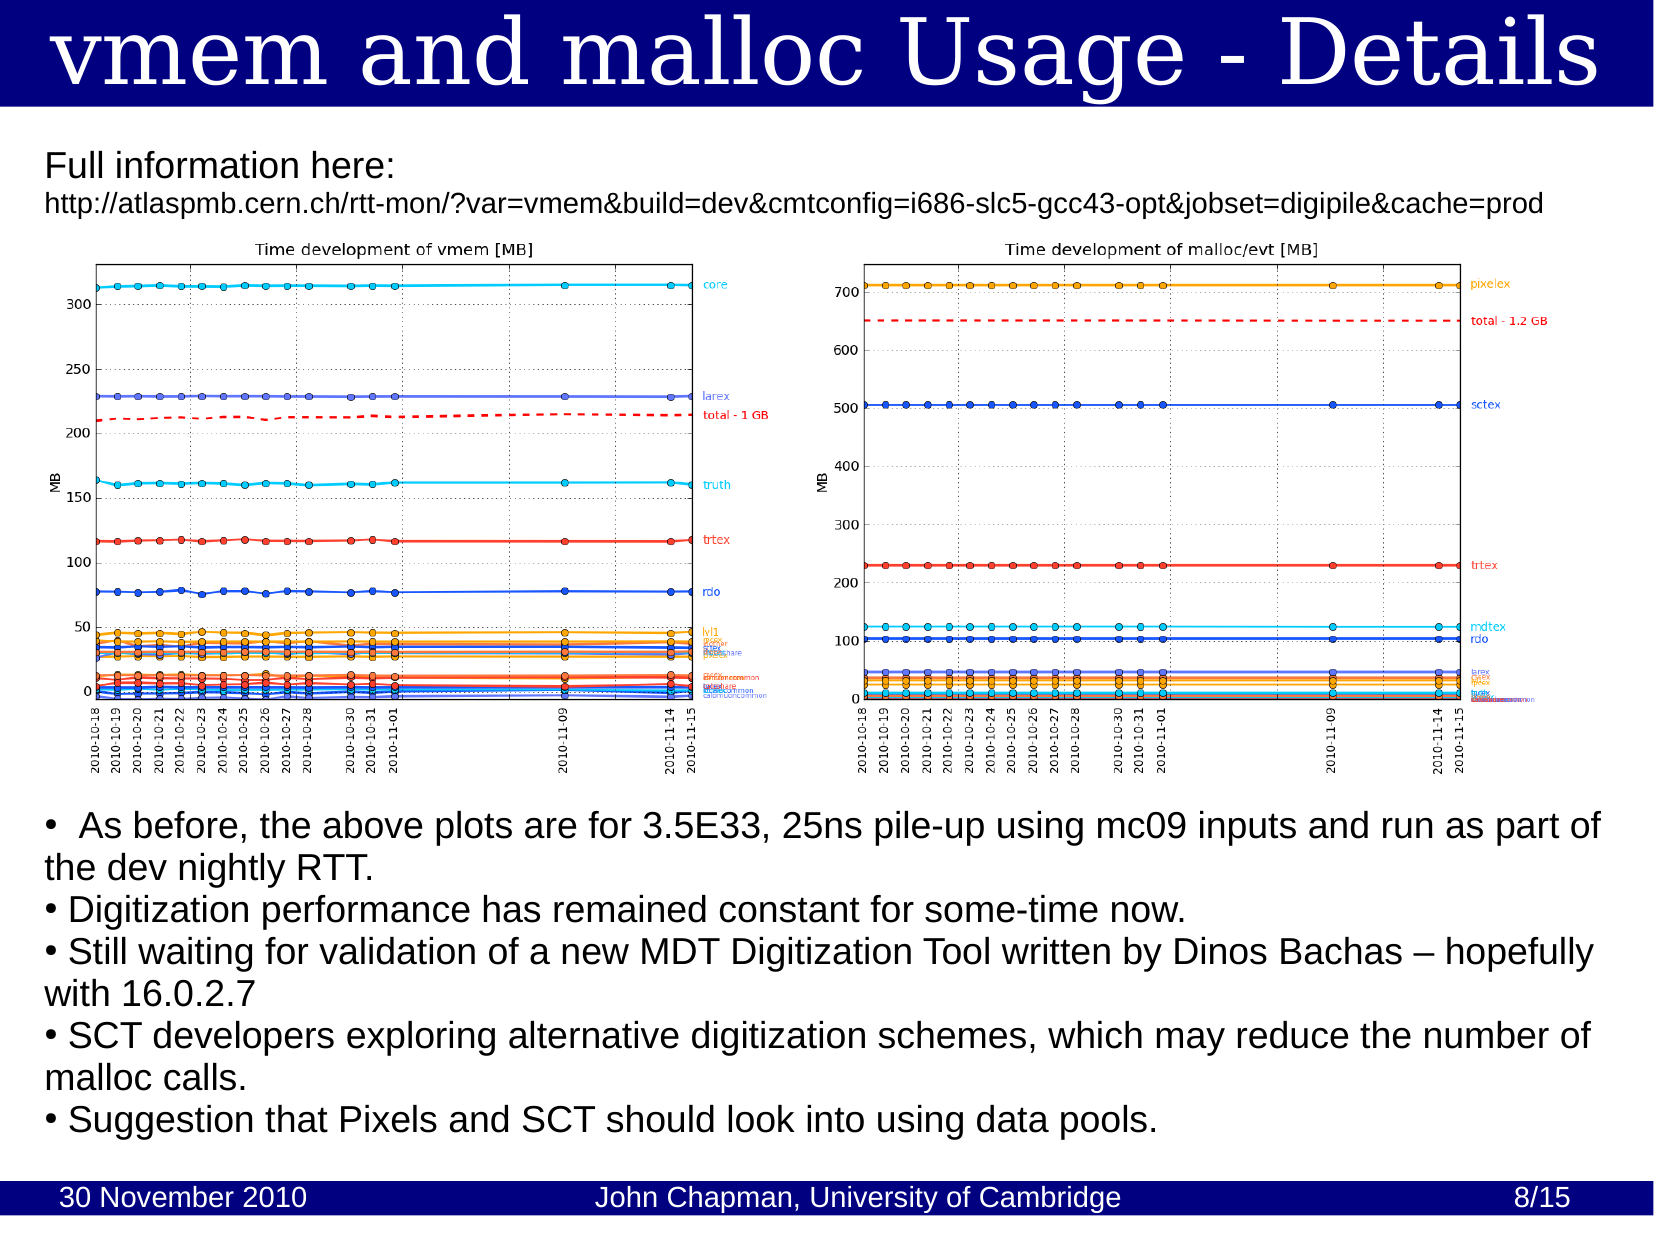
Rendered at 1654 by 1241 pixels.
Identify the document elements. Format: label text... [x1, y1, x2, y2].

text_box As before, the above plots are for 3.5E33, 25ns pile-up using mc09 inputs and run as part of the dev nightly RTT. Digitization performance has remained constant for some-time now. Still waiting for validation of a new MDT Digitization Tool written by Dinos Bachas – hopefully with 16.0.2.7 SCT developers exploring alternative digitization schemes, which may reduce the number of malloc calls. Suggestion that Pixels and SCT should look into using data pools. [29, 797, 1625, 1149]
text_box Full information here: http://atlaspmb.cern.ch/rtt-mon/?var=vmem&build=dev&cmtconfig=i686-slc5-gcc43-opt&jobset=digipile&cache=prod [29, 137, 1654, 237]
title vmem and malloc Usage - Details [0, 0, 1654, 107]
picture [29, 237, 1625, 786]
